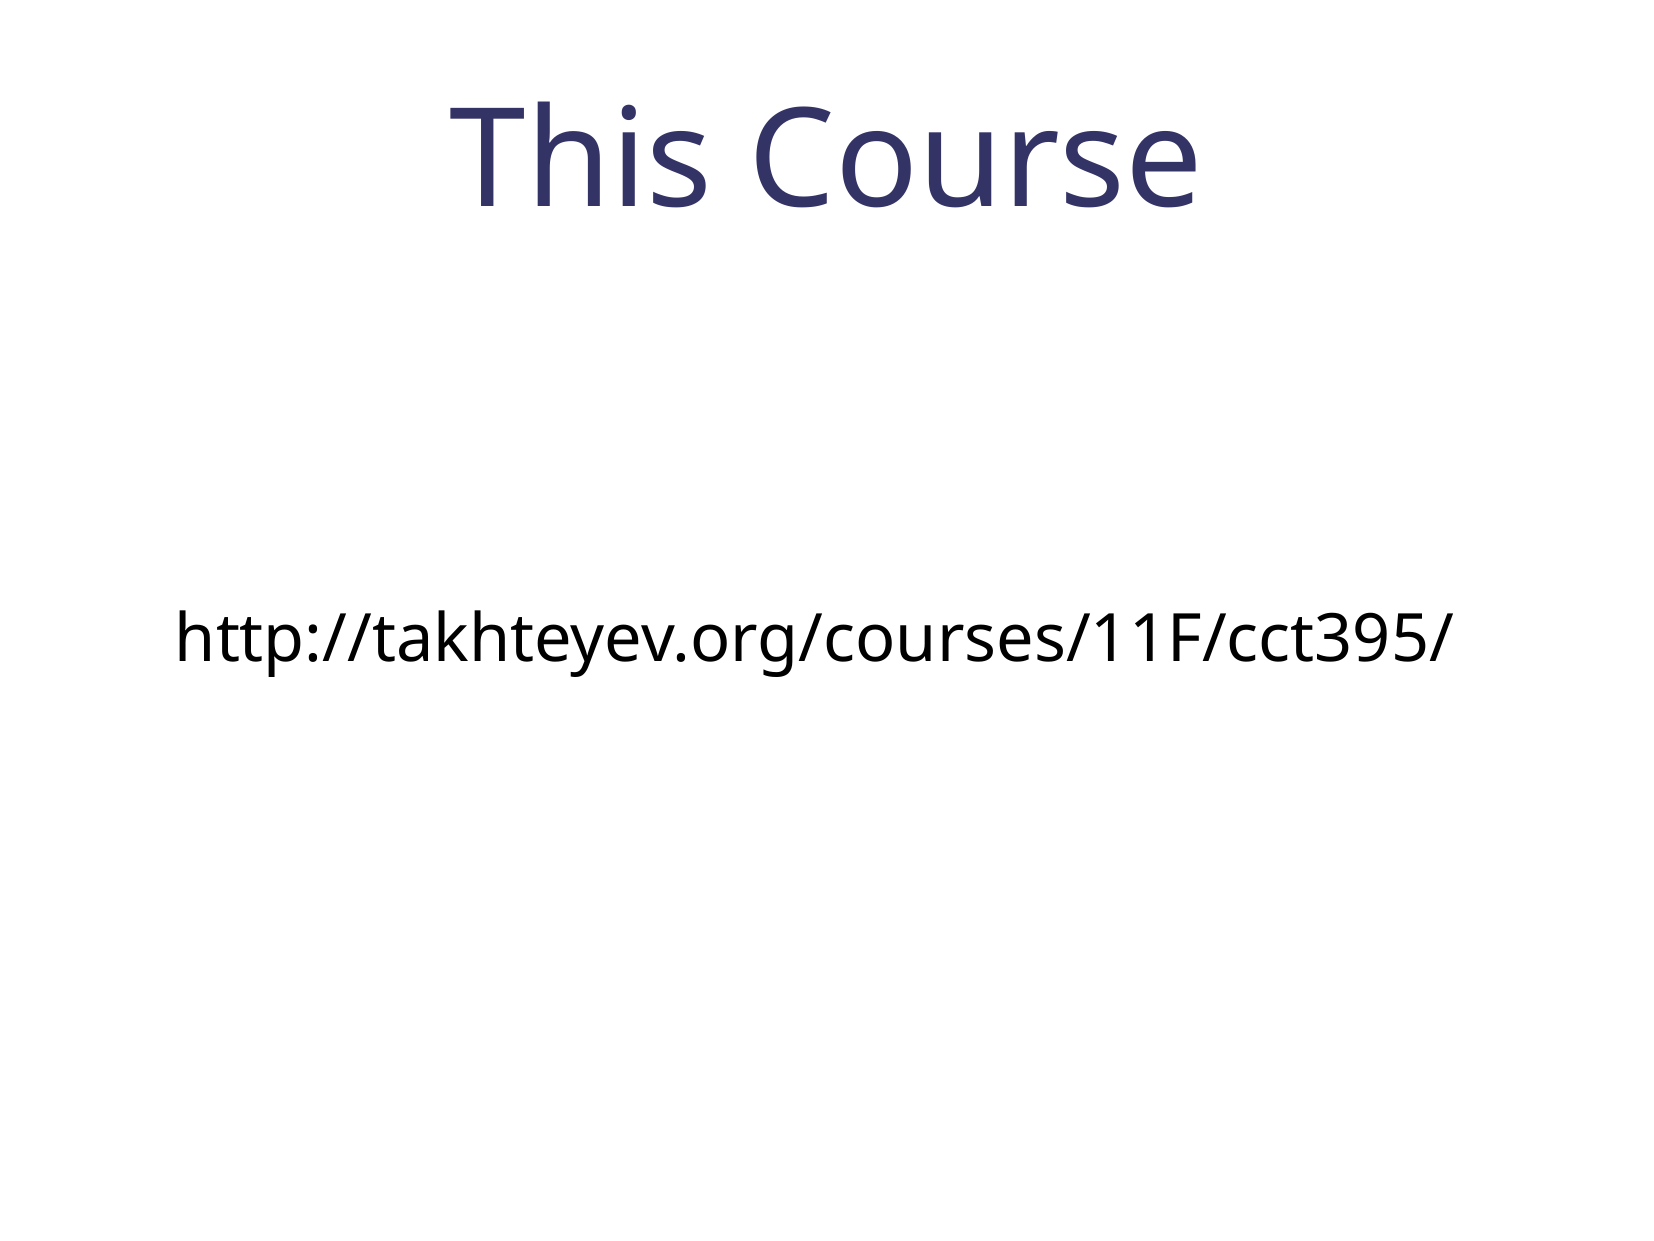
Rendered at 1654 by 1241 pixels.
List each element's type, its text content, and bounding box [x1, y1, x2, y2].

text_box http://takhteyev.org/courses/11F/cct395/ [64, 583, 1565, 680]
title This Course [82, 56, 1571, 250]
